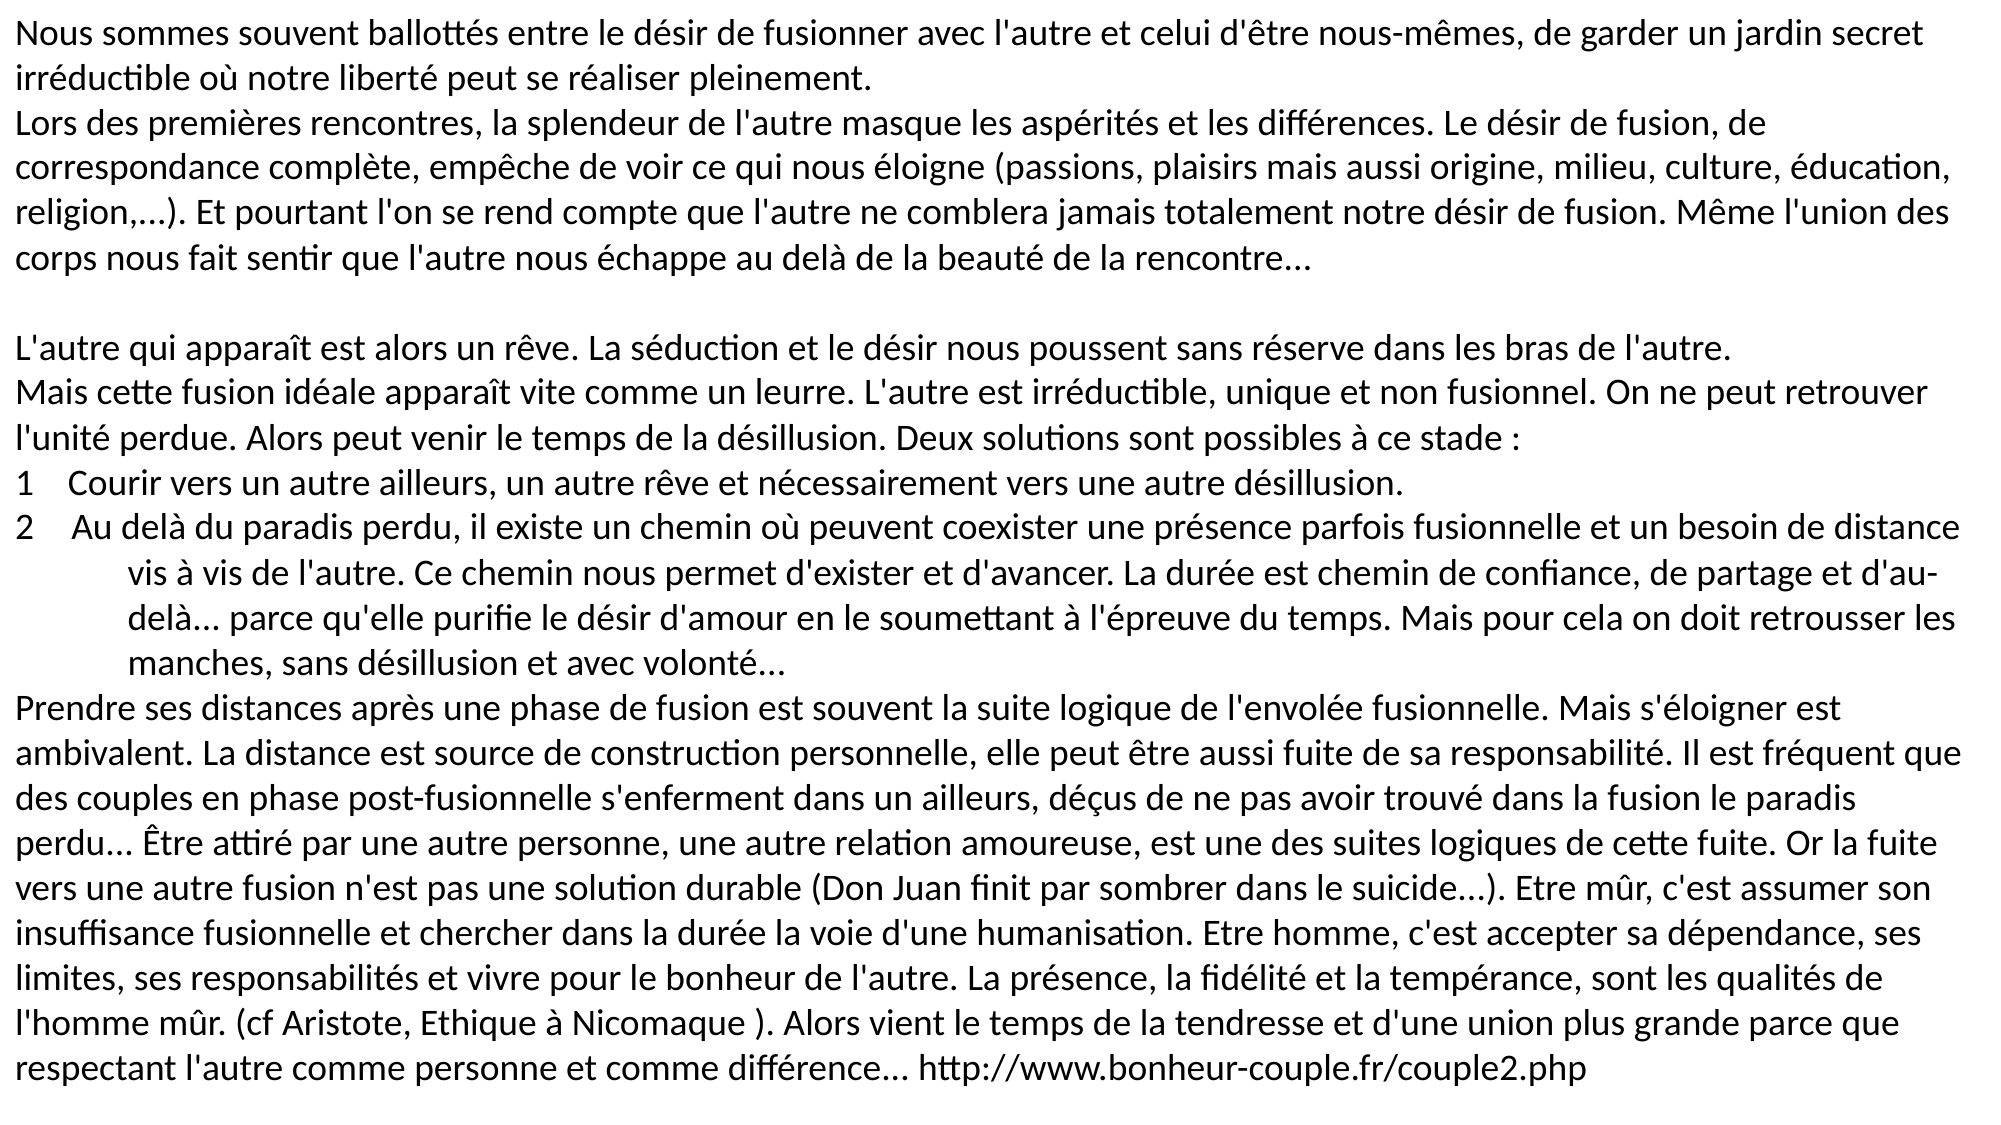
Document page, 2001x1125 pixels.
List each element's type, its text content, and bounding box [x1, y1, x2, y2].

text_box Nous sommes souvent ballottés entre le désir de fusionner avec l'autre et celui d'être nous-mêmes, de garder un jardin secret irréductible où notre liberté peut se réaliser pleinement. Lors des premières rencontres, la splendeur de l'autre masque les aspérités et les différences. Le désir de fusion, de correspondance complète, empêche de voir ce qui nous éloigne (passions, plaisirs mais aussi origine, milieu, culture, éducation, religion,...). Et pourtant l'on se rend compte que l'autre ne comblera jamais totalement notre désir de fusion. Même l'union des corps nous fait sentir que l'autre nous échappe au delà de la beauté de la rencontre... L'autre qui apparaît est alors un rêve. La séduction et le désir nous poussent sans réserve dans les bras de l'autre. Mais cette fusion idéale apparaît vite comme un leurre. L'autre est irréductible, unique et non fusionnel. On ne peut retrouver l'unité perdue. Alors peut venir le temps de la désillusion. Deux solutions sont possibles à ce stade : 1 Courir vers un autre ailleurs, un autre rêve et nécessairement vers une autre désillusion. Au delà du paradis perdu, il existe un chemin où peuvent coexister une présence parfois fusionnelle et un besoin de distance vis à vis de l'autre. Ce chemin nous permet d'exister et d'avancer. La durée est chemin de confiance, de partage et d'au-delà... parce qu'elle purifie le désir d'amour en le soumettant à l'épreuve du temps. Mais pour cela on doit retrousser les manches, sans désillusion et avec volonté... Prendre ses distances après une phase de fusion est souvent la suite logique de l'envolée fusionnelle. Mais s'éloigner est ambivalent. La distance est source de construction personnelle, elle peut être aussi fuite de sa responsabilité. Il est fréquent que des couples en phase post-fusionnelle s'enferment dans un ailleurs, déçus de ne pas avoir trouvé dans la fusion le paradis perdu... Être attiré par une autre personne, une autre relation amoureuse, est une des suites logiques de cette fuite. Or la fuite vers une autre fusion n'est pas une solution durable (Don Juan finit par sombrer dans le suicide...). Etre mûr, c'est assumer son insuffisance fusionnelle et chercher dans la durée la voie d'une humanisation. Etre homme, c'est accepter sa dépendance, ses limites, ses responsabilités et vivre pour le bonheur de l'autre. La présence, la fidélité et la tempérance, sont les qualités de l'homme mûr. (cf Aristote, Ethique à Nicomaque ). Alors vient le temps de la tendresse et d'une union plus grande parce que respectant l'autre comme personne et comme différence... http://www.bonheur-couple.fr/couple2.php [0, 0, 2000, 1106]
